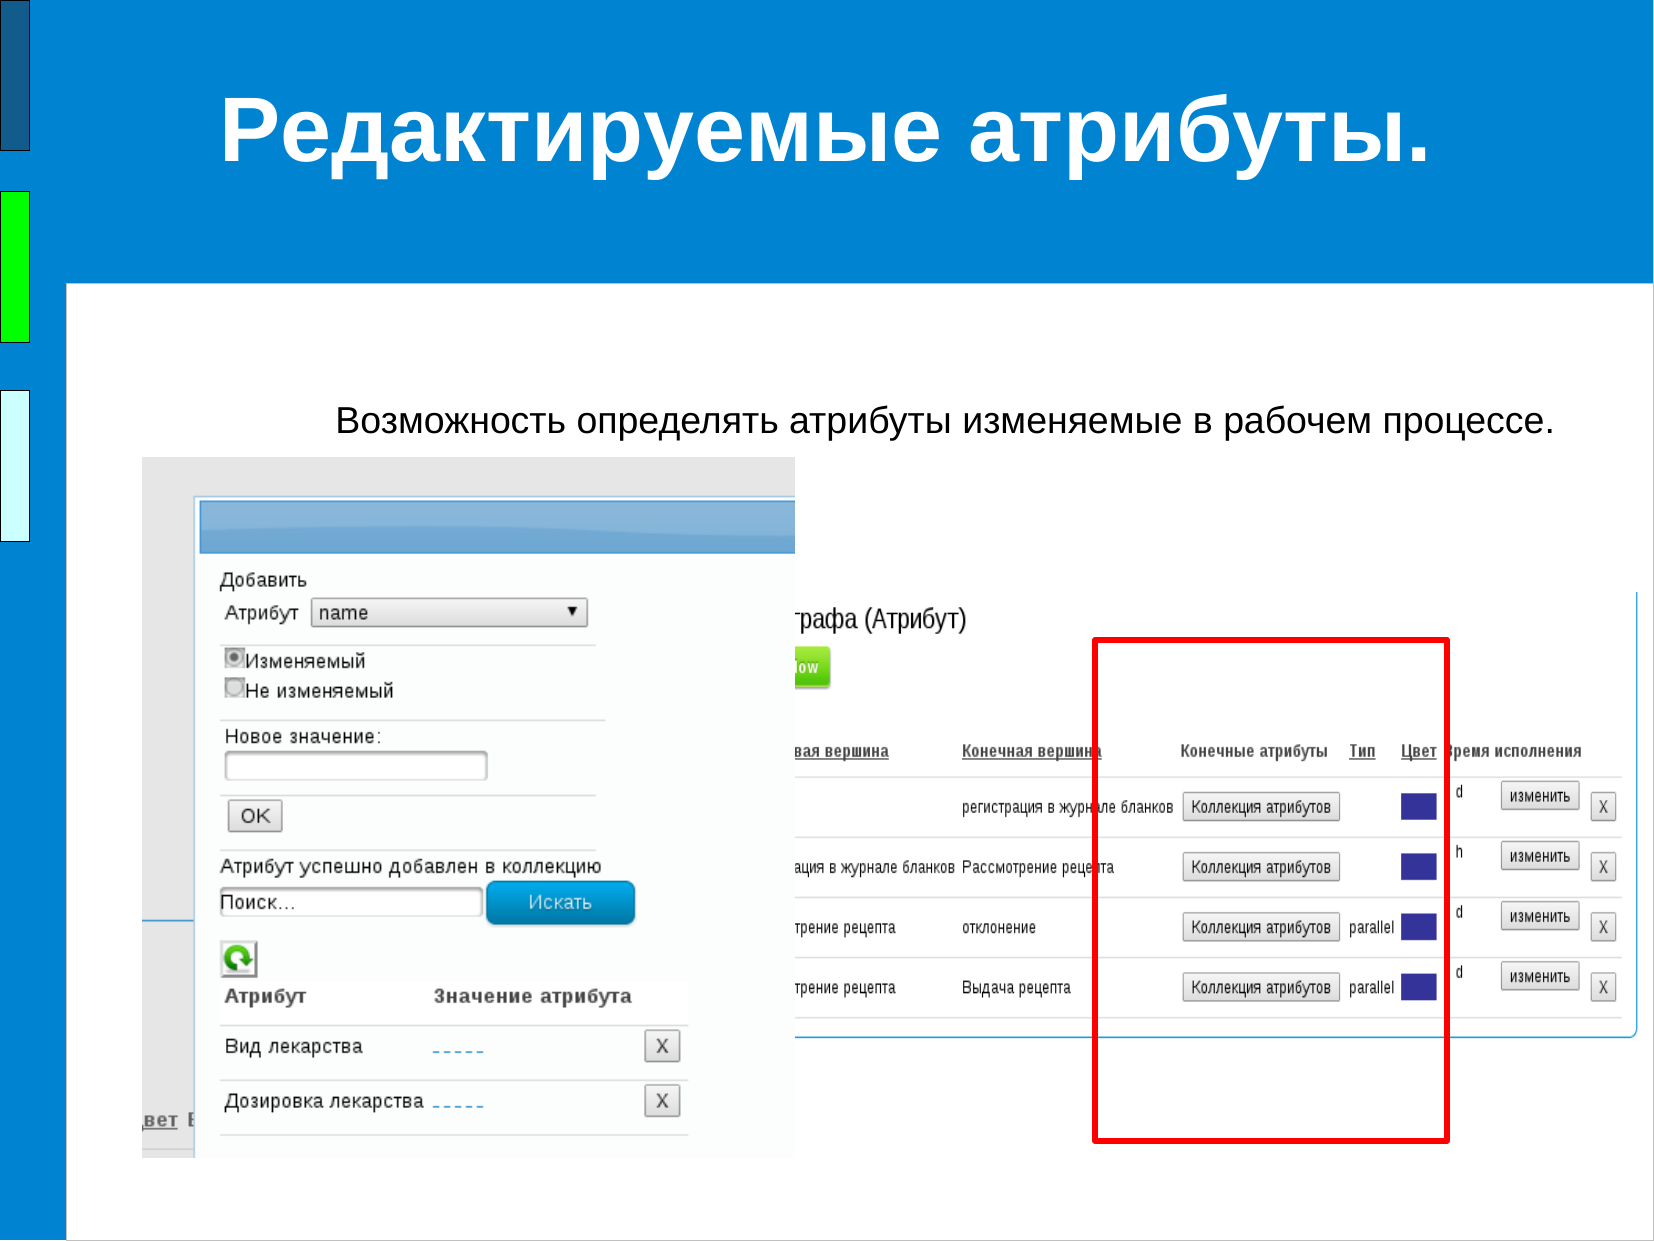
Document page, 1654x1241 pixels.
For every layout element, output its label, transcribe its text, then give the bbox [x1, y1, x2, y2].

picture [142, 457, 1644, 1158]
text_box Возможность определять атрибуты изменяемые в рабочем процессе. [320, 392, 1570, 450]
picture [1098, 643, 1444, 1048]
title Редактируемые атрибуты. [82, 33, 1571, 226]
